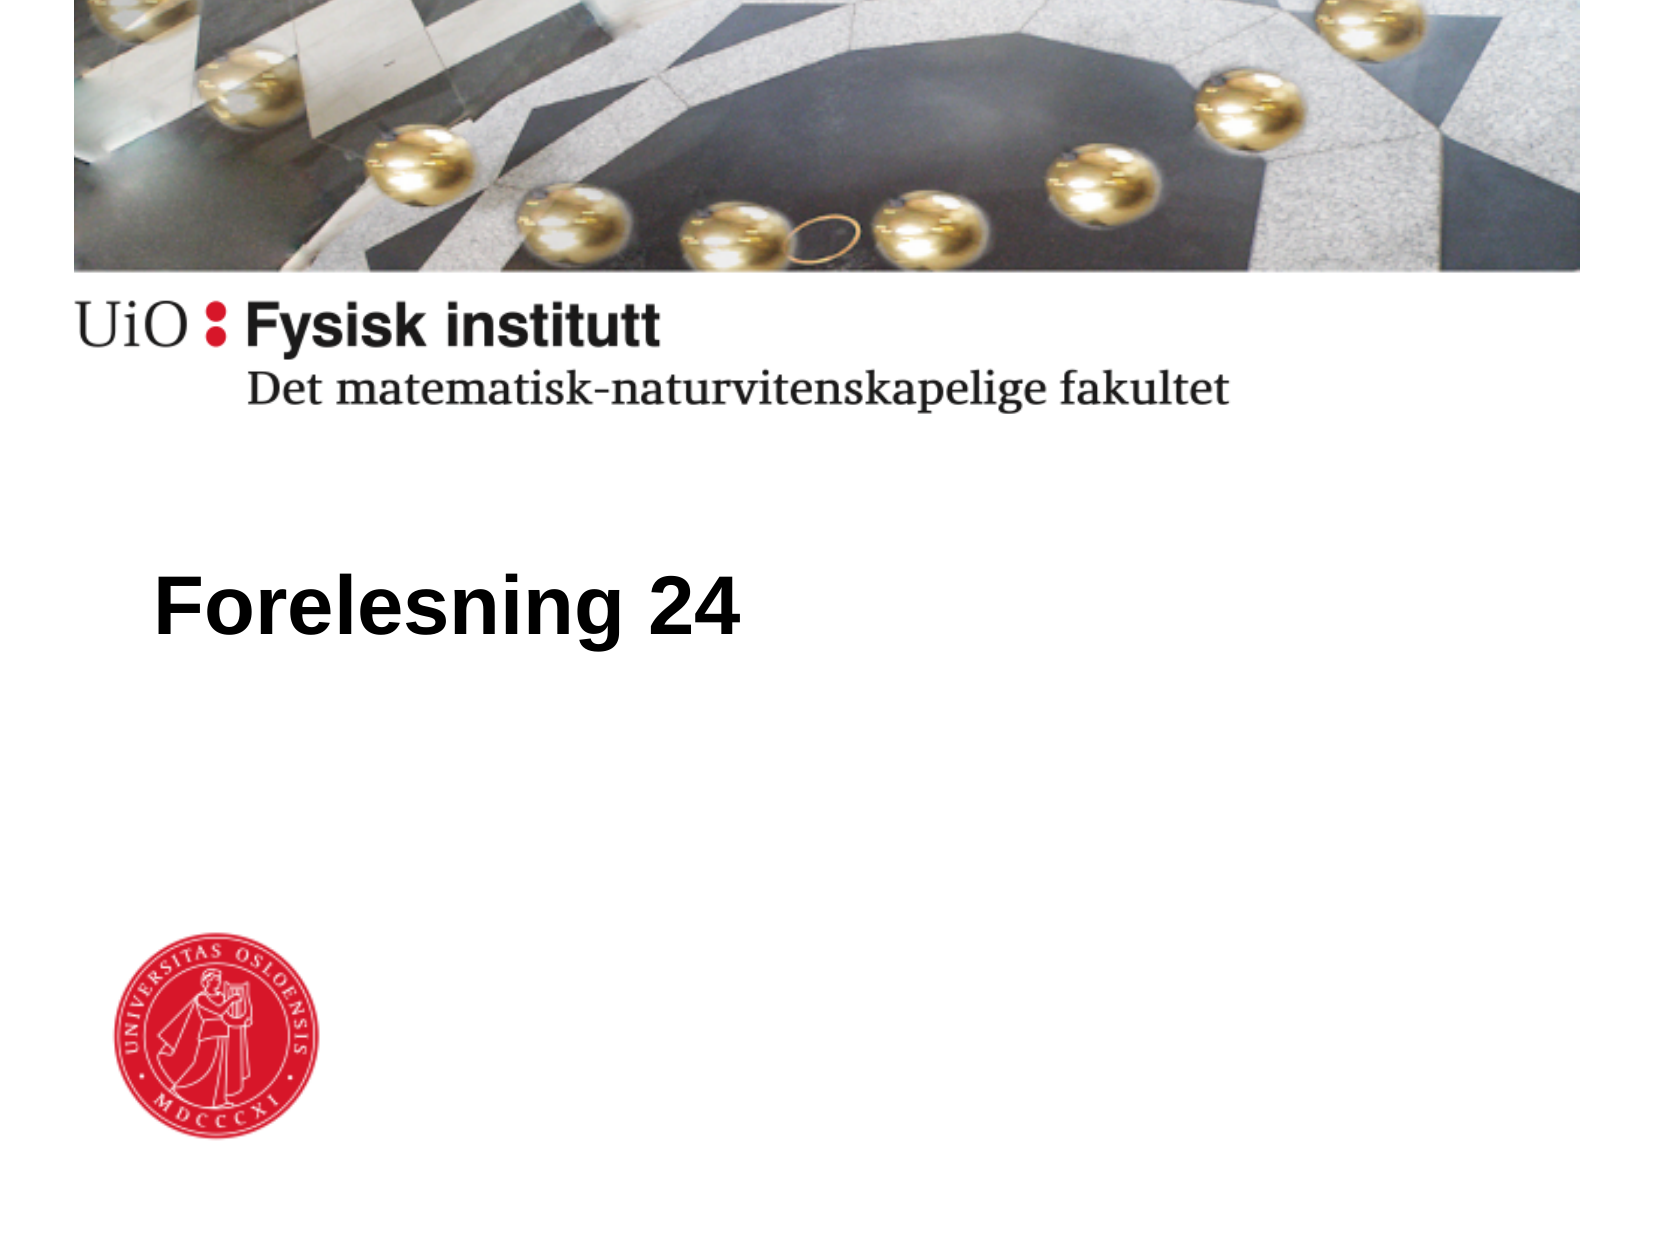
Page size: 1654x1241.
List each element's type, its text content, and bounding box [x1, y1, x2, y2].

picture [74, 0, 1580, 280]
subtitle Forelesning 24 [153, 545, 1418, 666]
picture [109, 927, 326, 1147]
picture [72, 292, 1238, 420]
